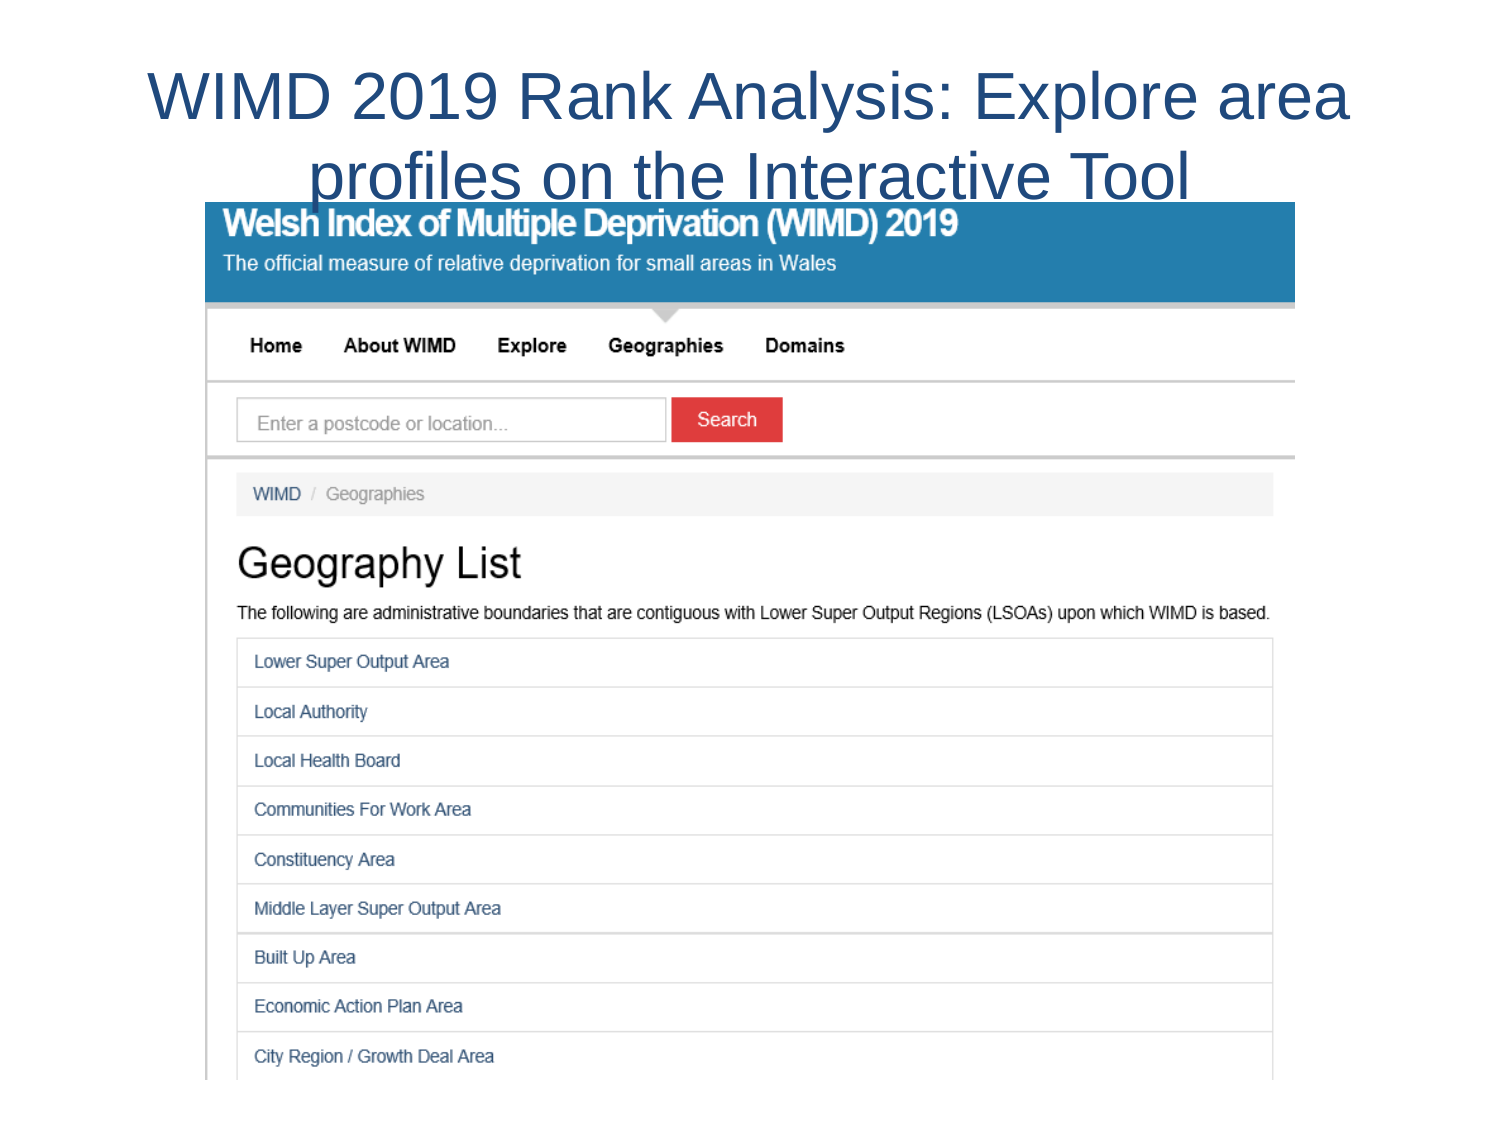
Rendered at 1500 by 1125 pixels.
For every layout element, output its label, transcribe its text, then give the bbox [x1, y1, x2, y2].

title WIMD 2019 Rank Analysis: Explore area profiles on the Interactive Tool [75, 45, 1426, 185]
picture [205, 202, 1295, 1080]
